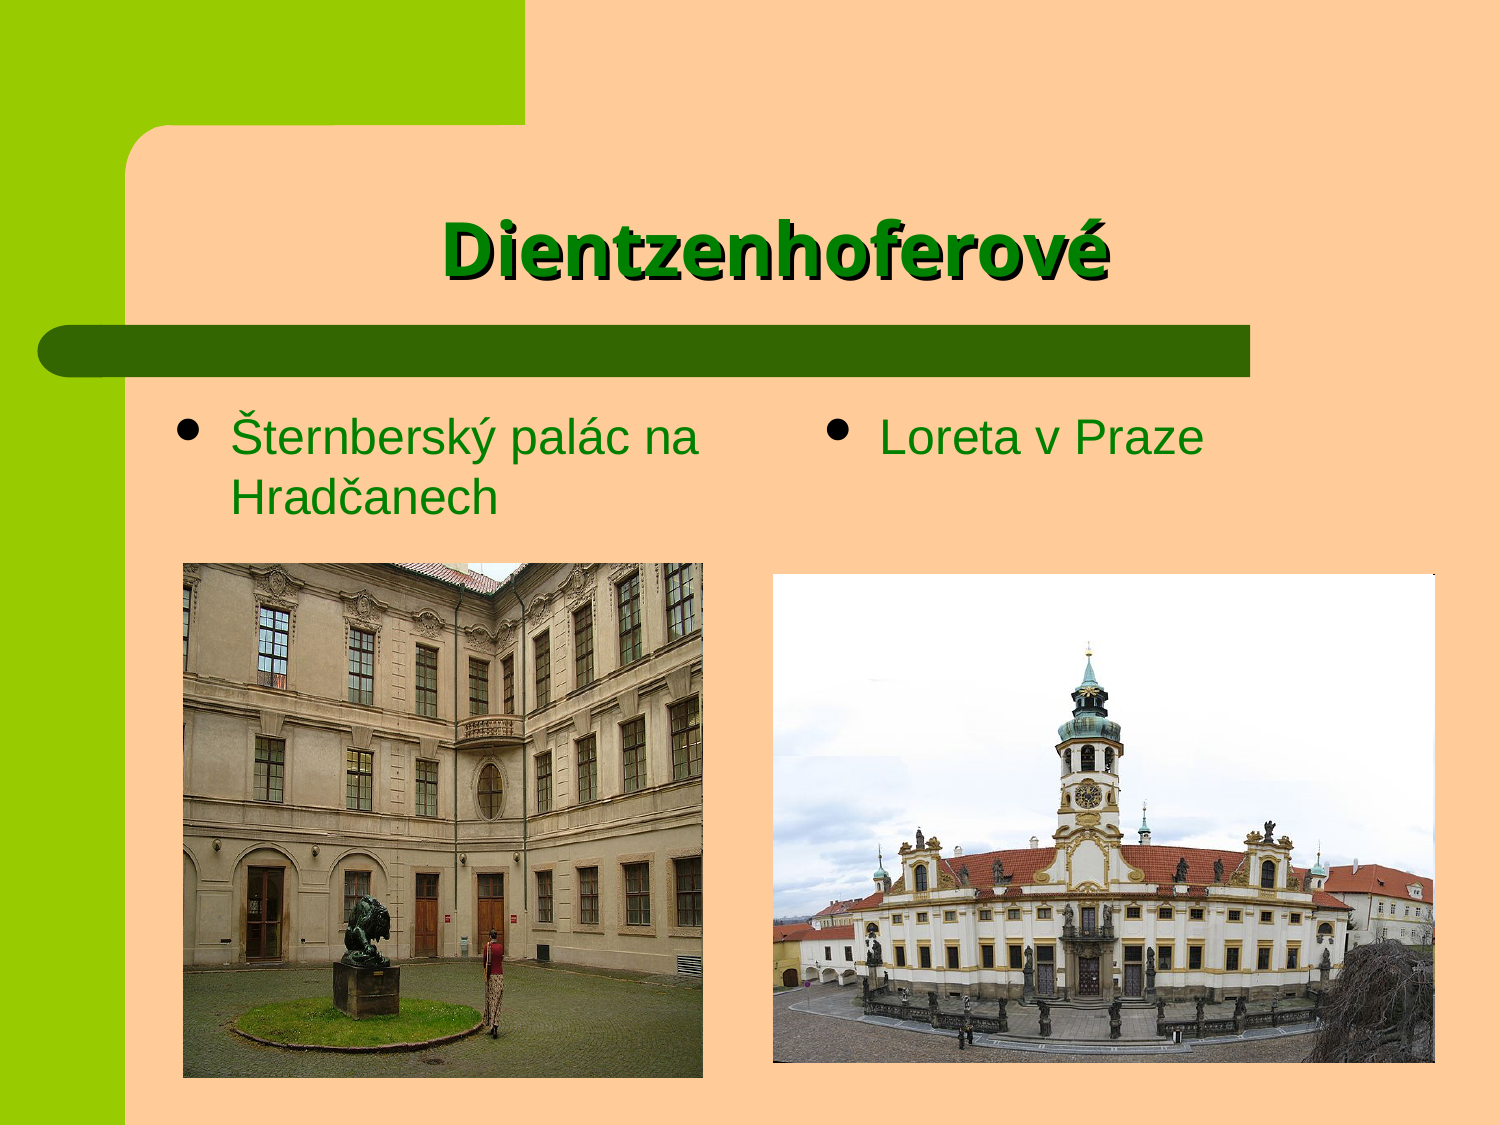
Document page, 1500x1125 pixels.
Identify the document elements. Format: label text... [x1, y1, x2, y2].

picture [183, 563, 703, 1078]
picture [773, 574, 1435, 1063]
title Dientzenhoferové [136, 136, 1414, 301]
list Šternberský palác na Hradčanech [159, 397, 778, 1009]
list Loreta v Praze [809, 397, 1428, 574]
